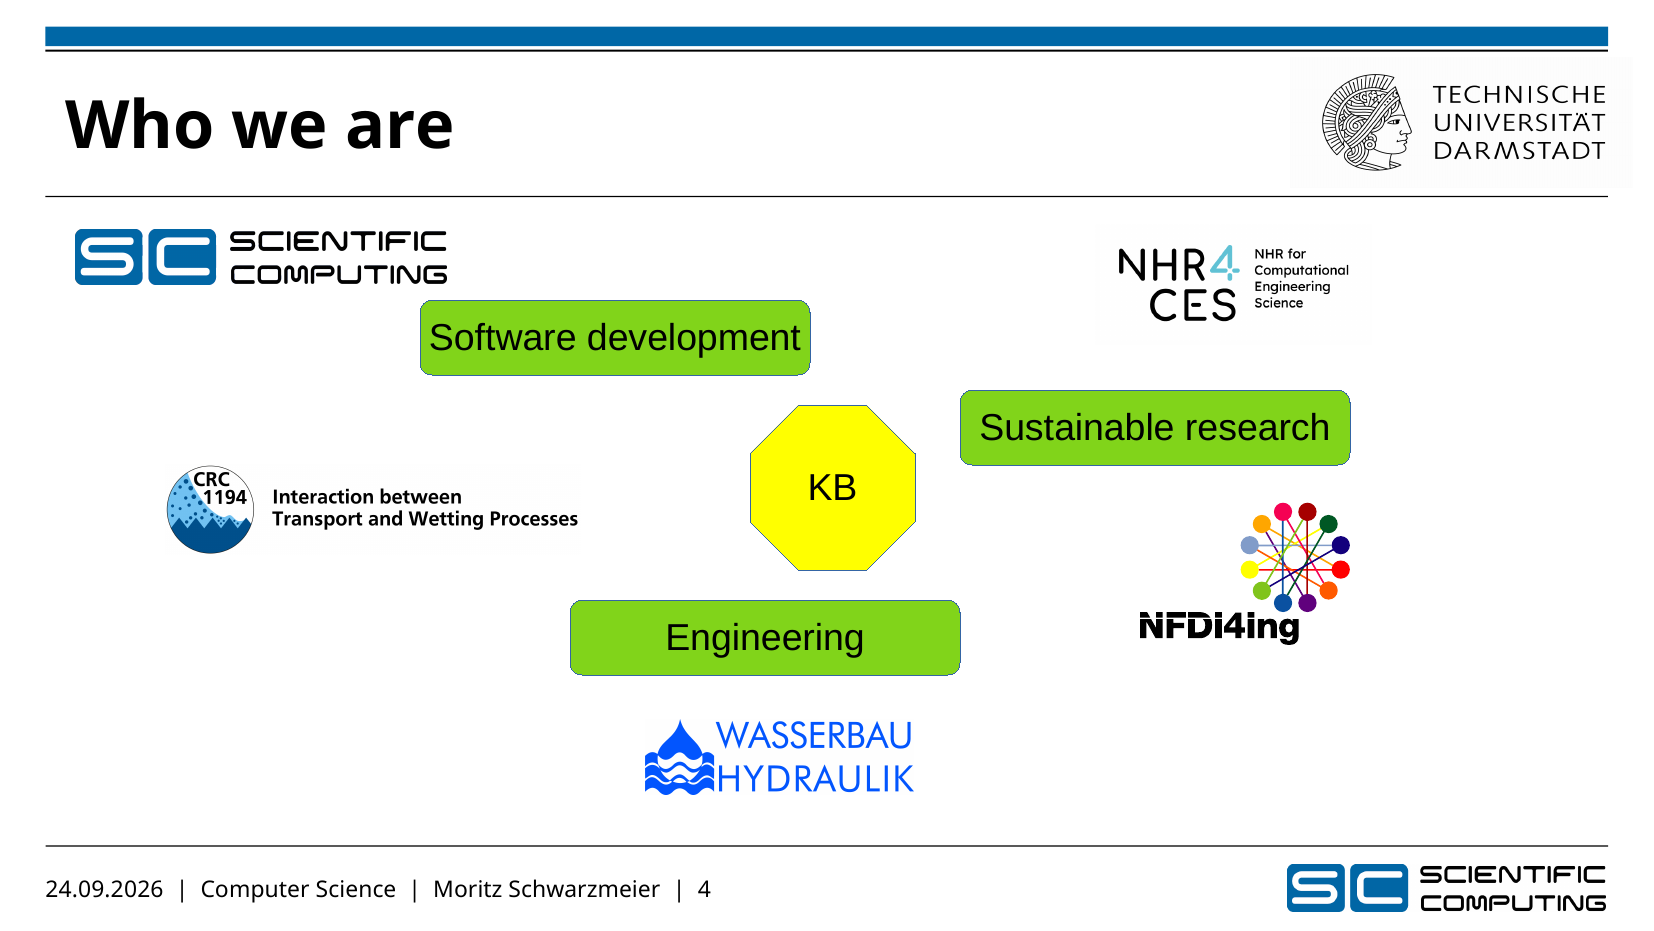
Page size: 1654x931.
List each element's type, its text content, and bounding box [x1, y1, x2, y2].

text_box Sustainable research [960, 390, 1351, 466]
text_box Engineering [570, 600, 961, 676]
title Who we are [64, 65, 1309, 181]
picture [1287, 864, 1606, 912]
picture [1140, 502, 1351, 646]
picture [1290, 57, 1633, 188]
picture [1095, 224, 1372, 346]
picture [165, 464, 581, 556]
text_box Software development [420, 300, 811, 376]
picture [75, 229, 447, 286]
picture [645, 719, 914, 796]
text_box KB [750, 405, 916, 571]
